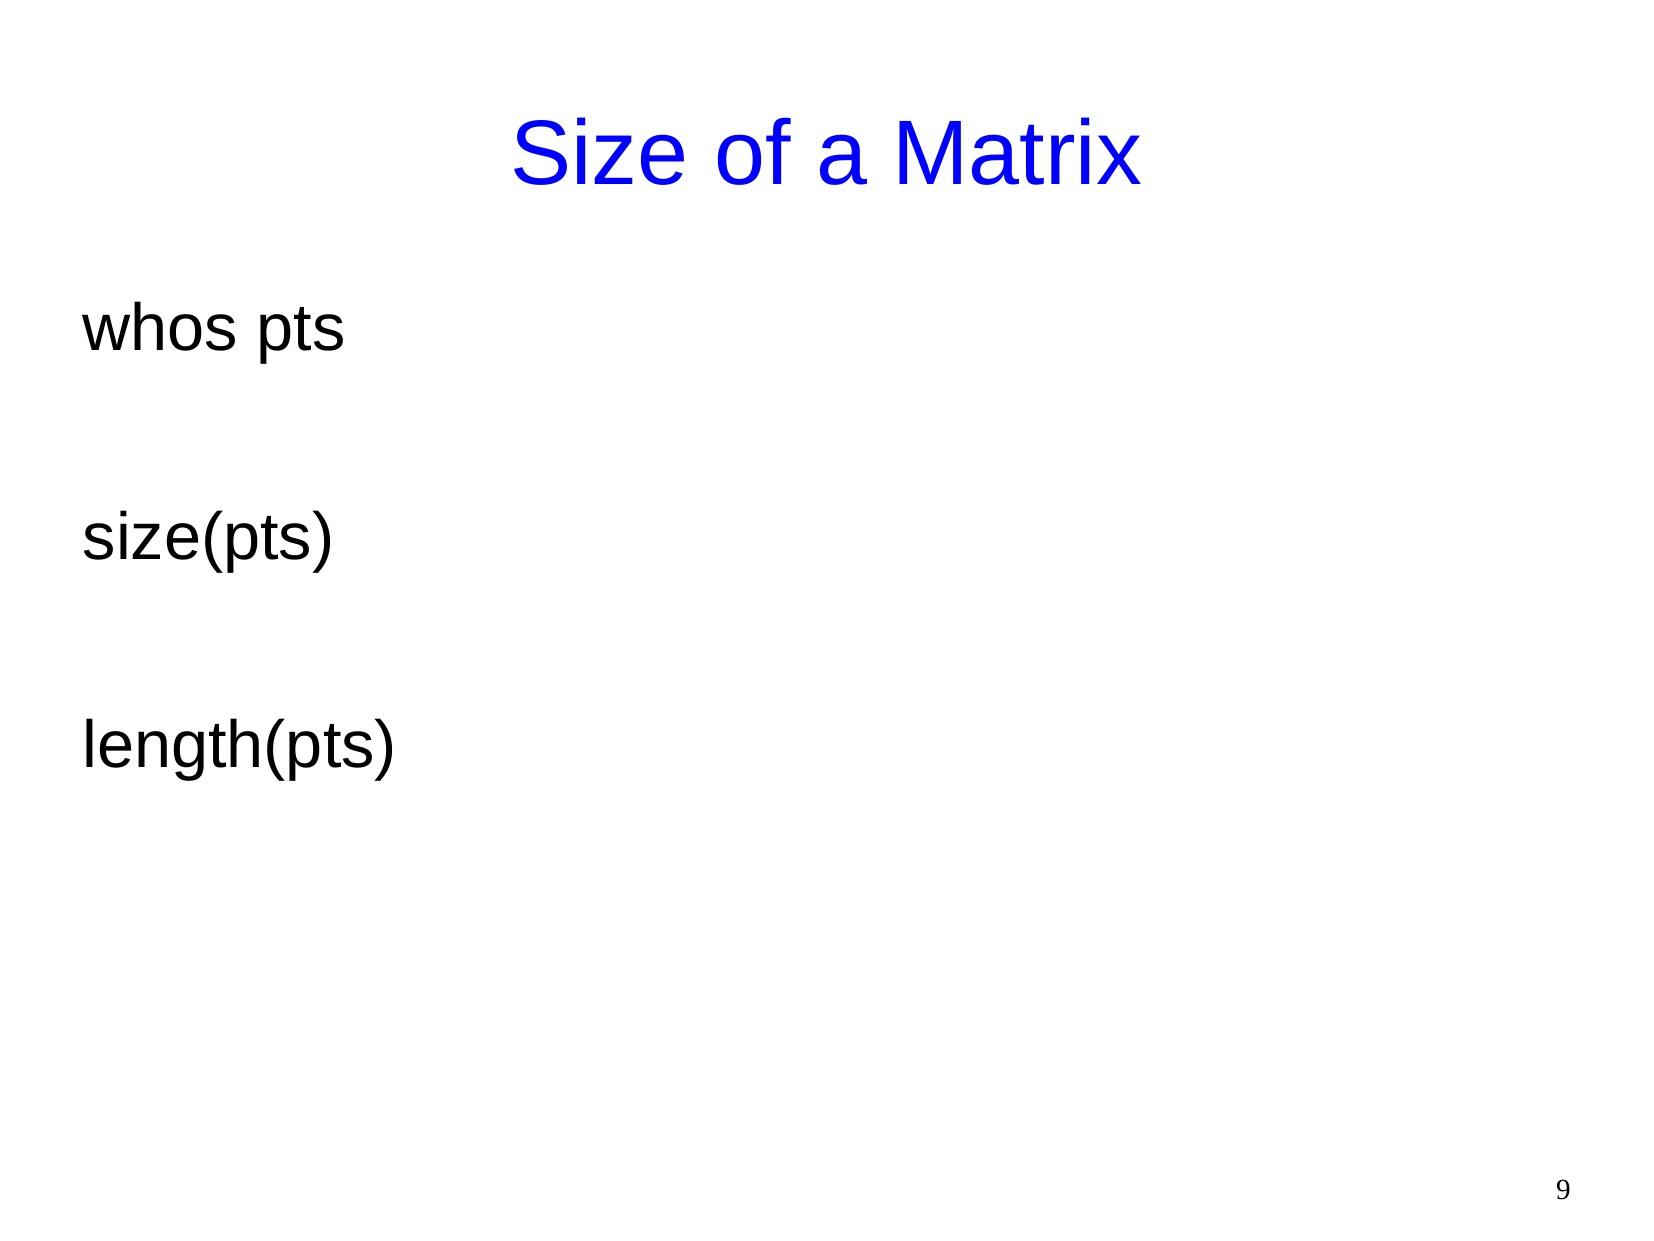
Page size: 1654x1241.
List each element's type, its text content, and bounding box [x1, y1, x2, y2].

list whos pts size(pts) length(pts) [82, 290, 1571, 1109]
title Size of a Matrix [82, 49, 1571, 257]
